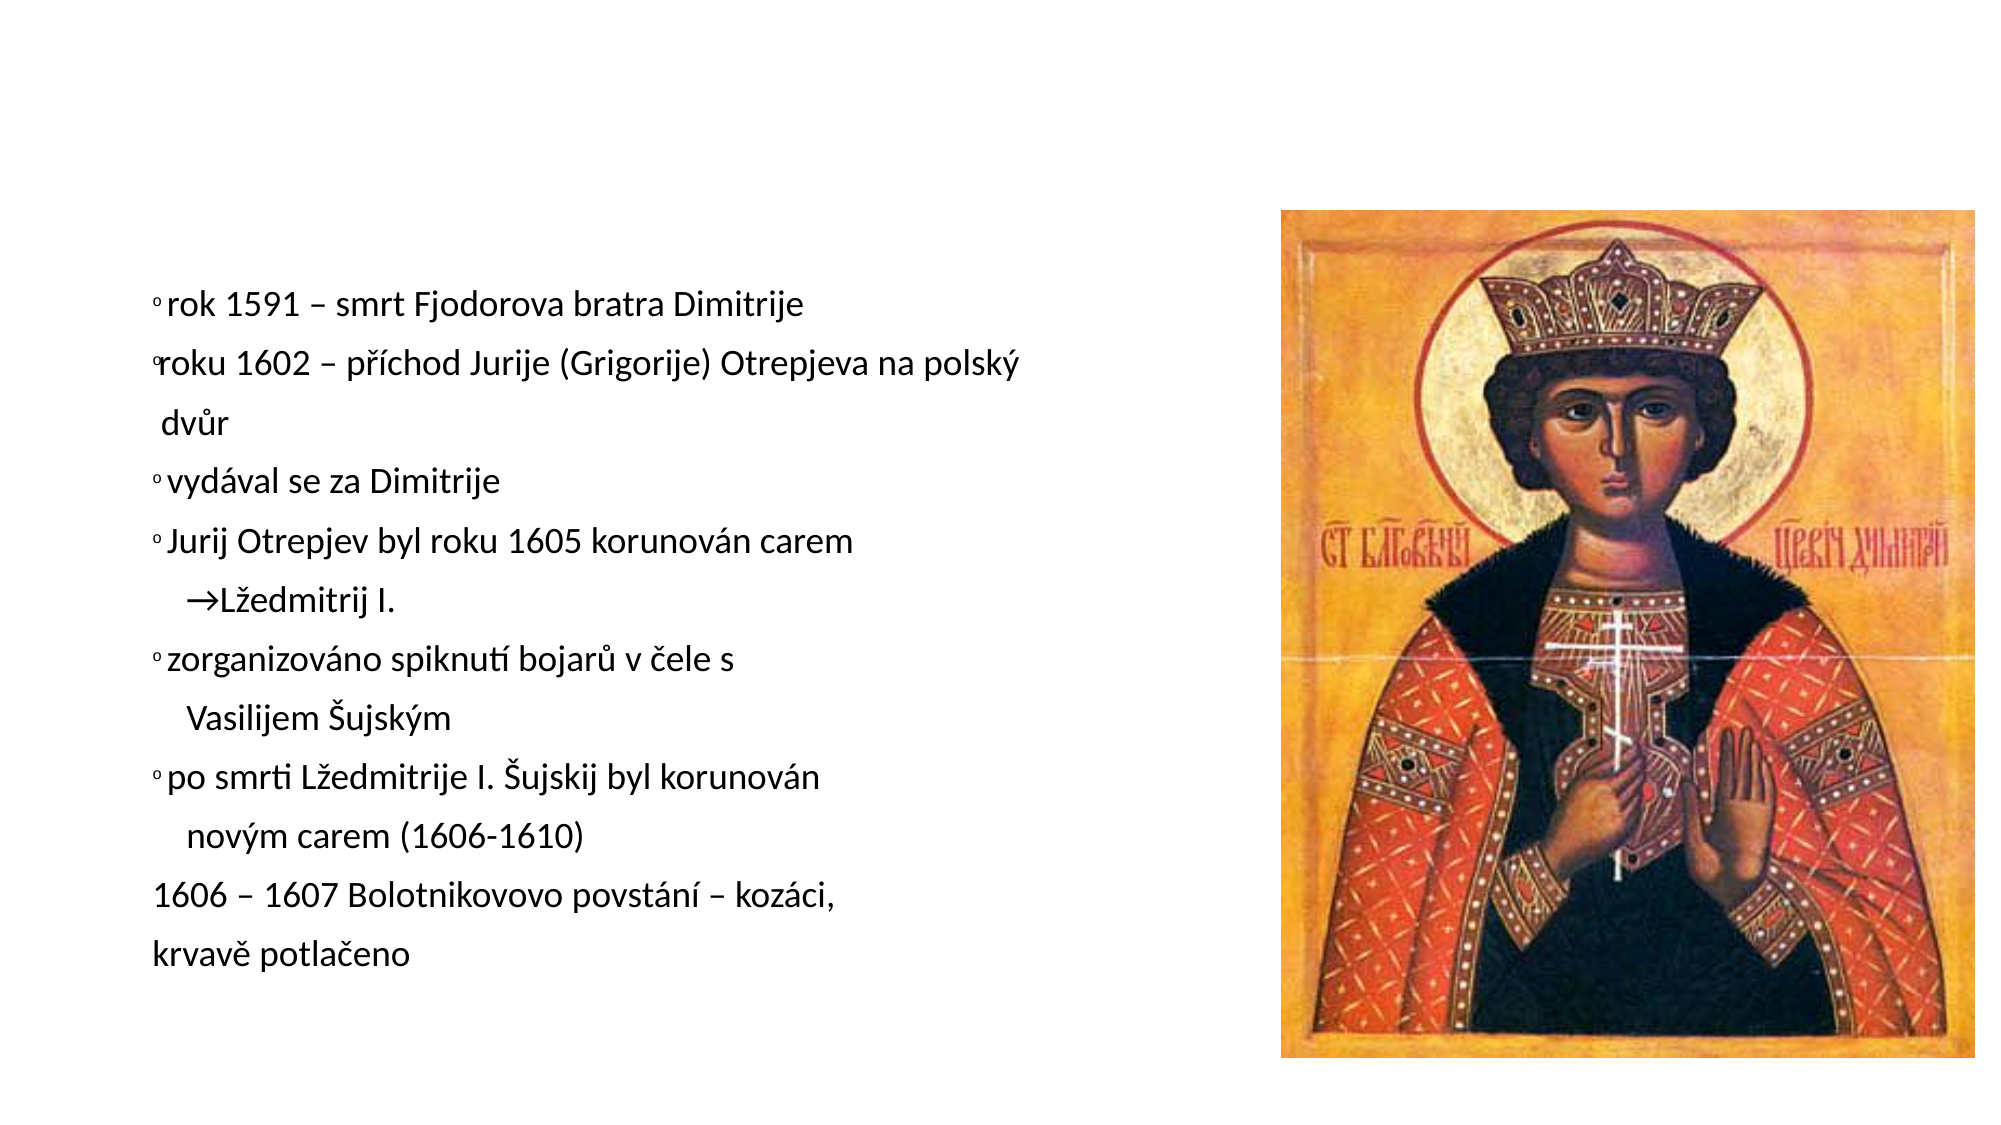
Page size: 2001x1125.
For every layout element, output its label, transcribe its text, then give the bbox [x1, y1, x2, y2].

list rok 1591 – smrt Fjodorova bratra Dimitrije roku 1602 – příchod Jurije (Grigorije) Otrepjeva na polský dvůr vydával se za Dimitrije Jurij Otrepjev byl roku 1605 korunován carem →Lžedmitrij I. zorganizováno spiknutí bojarů v čele s Vasilijem Šujským po smrti Lžedmitrije I. Šujskij byl korunován novým carem (1606-1610) 1606 – 1607 Bolotnikovovo povstání – kozáci, krvavě potlačeno [137, 277, 1281, 992]
picture [1281, 210, 1975, 1059]
